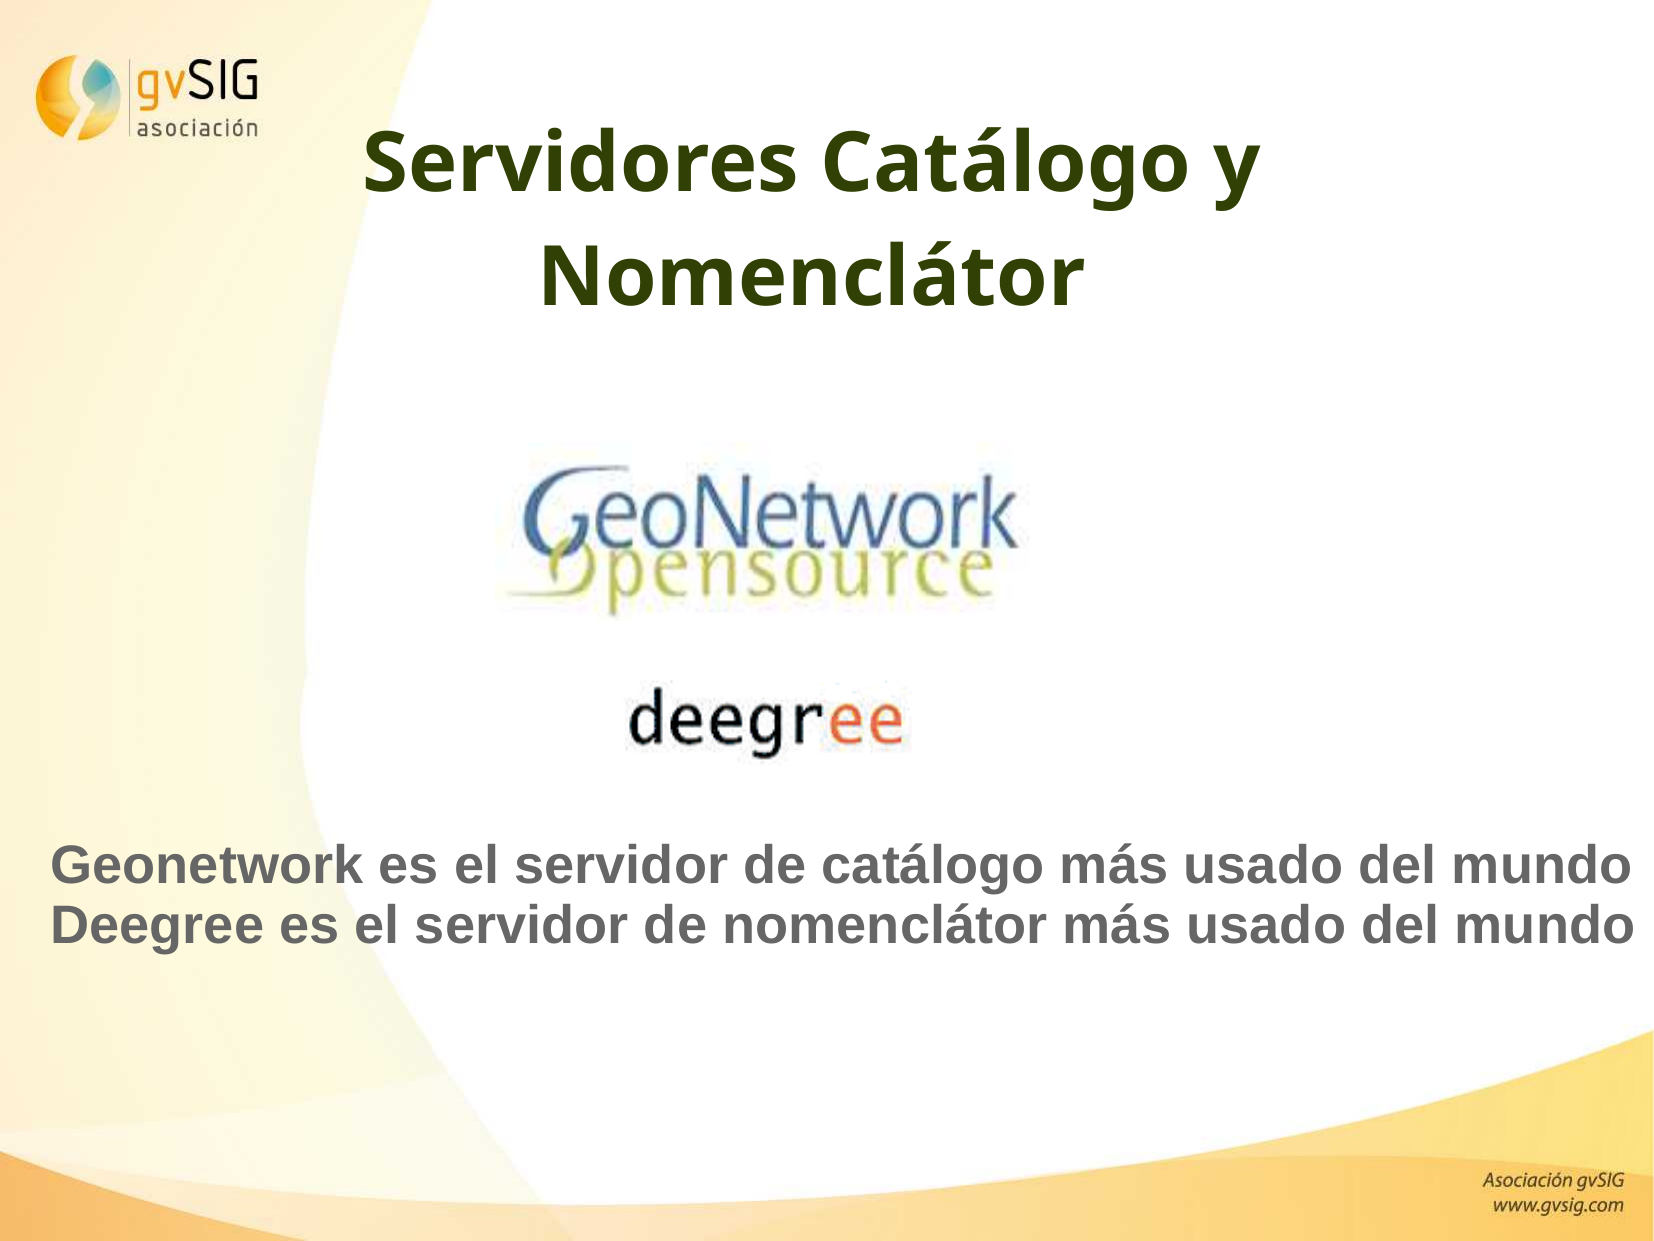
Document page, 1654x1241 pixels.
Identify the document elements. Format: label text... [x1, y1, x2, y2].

title Servidores Catálogo y Nomenclátor [324, 118, 1300, 313]
picture [0, 0, 1654, 1241]
text_box Geonetwork es el servidor de catálogo más usado del mundo Deegree es el servidor de nomenclátor más usado del mundo [35, 826, 1654, 963]
